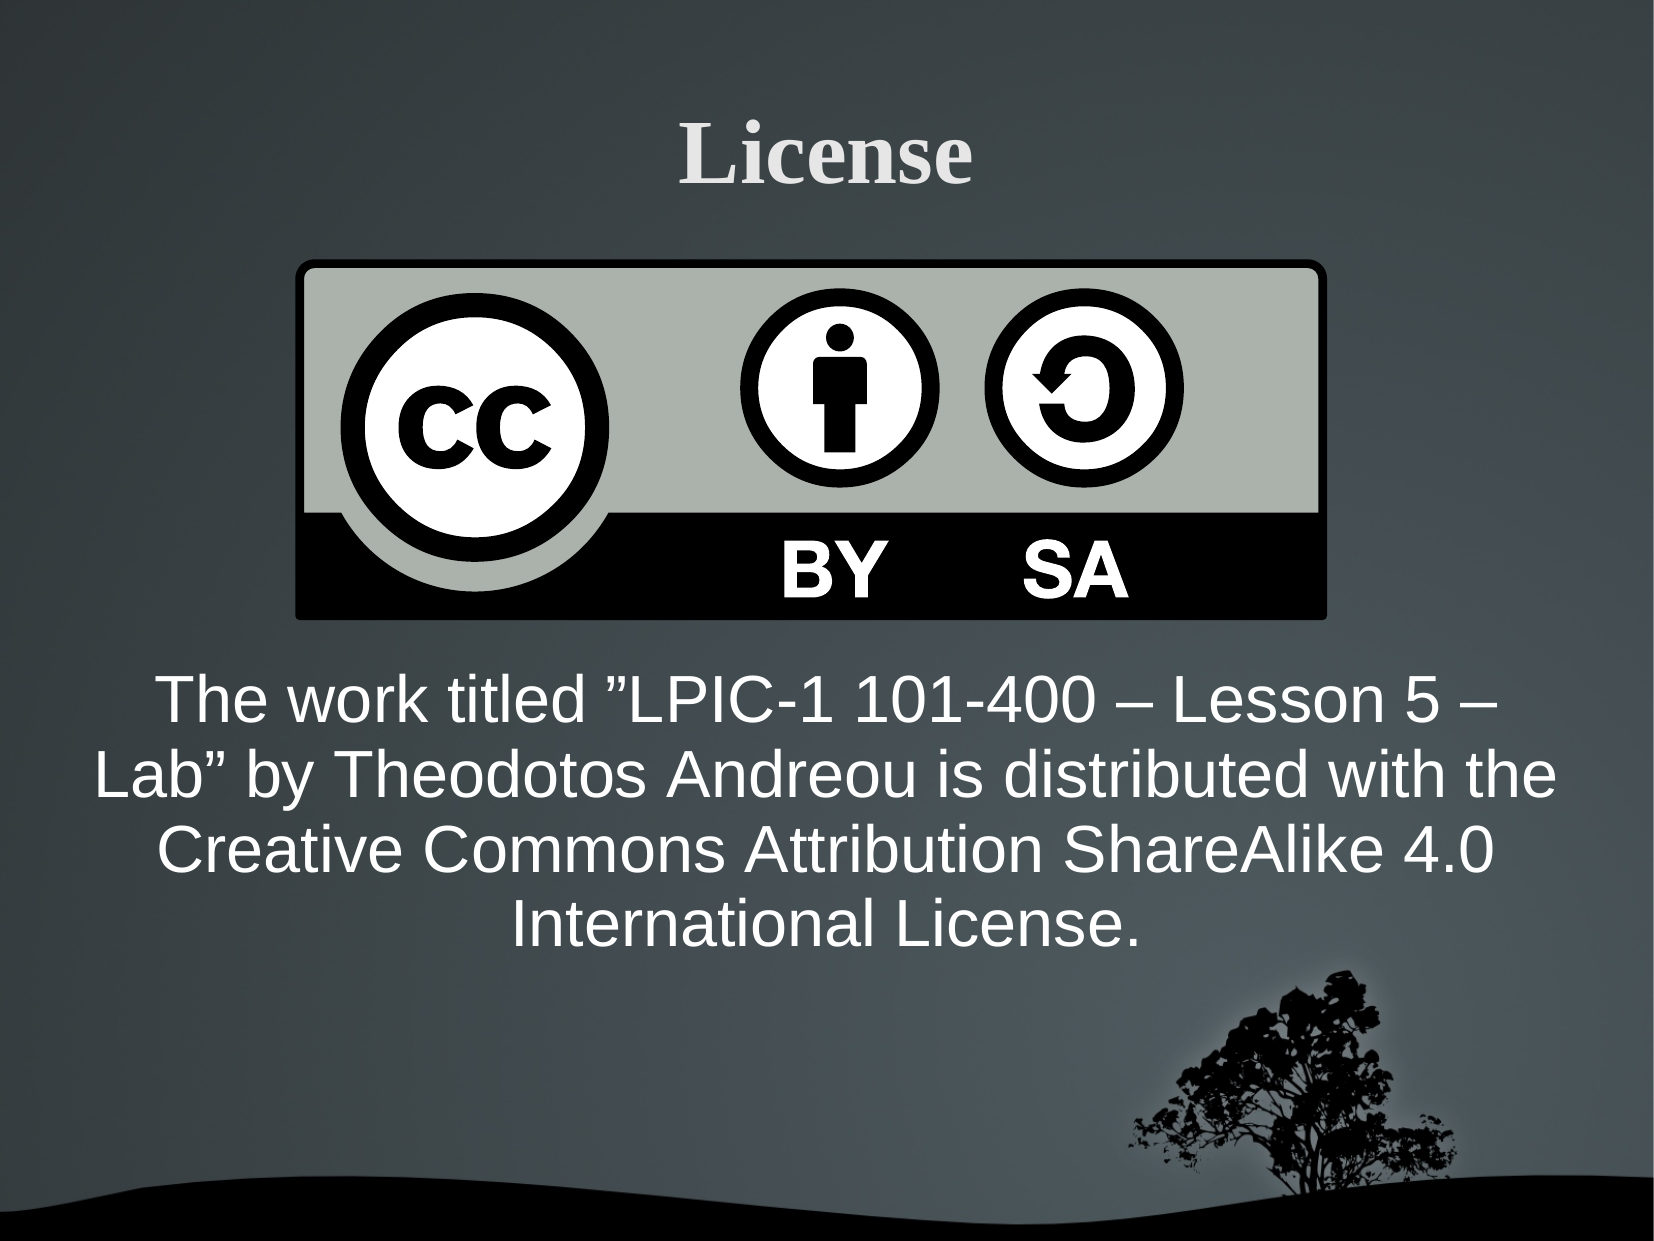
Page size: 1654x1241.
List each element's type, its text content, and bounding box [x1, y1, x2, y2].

title License [82, 49, 1571, 257]
picture [0, 0, 1654, 1241]
subtitle The work titled ”LPIC-1 101-400 – Lesson 5 – Lab” by Theodotos Andreou is distributed with the Creative Commons Attribution ShareAlike 4.0 International License. [82, 290, 1571, 1109]
